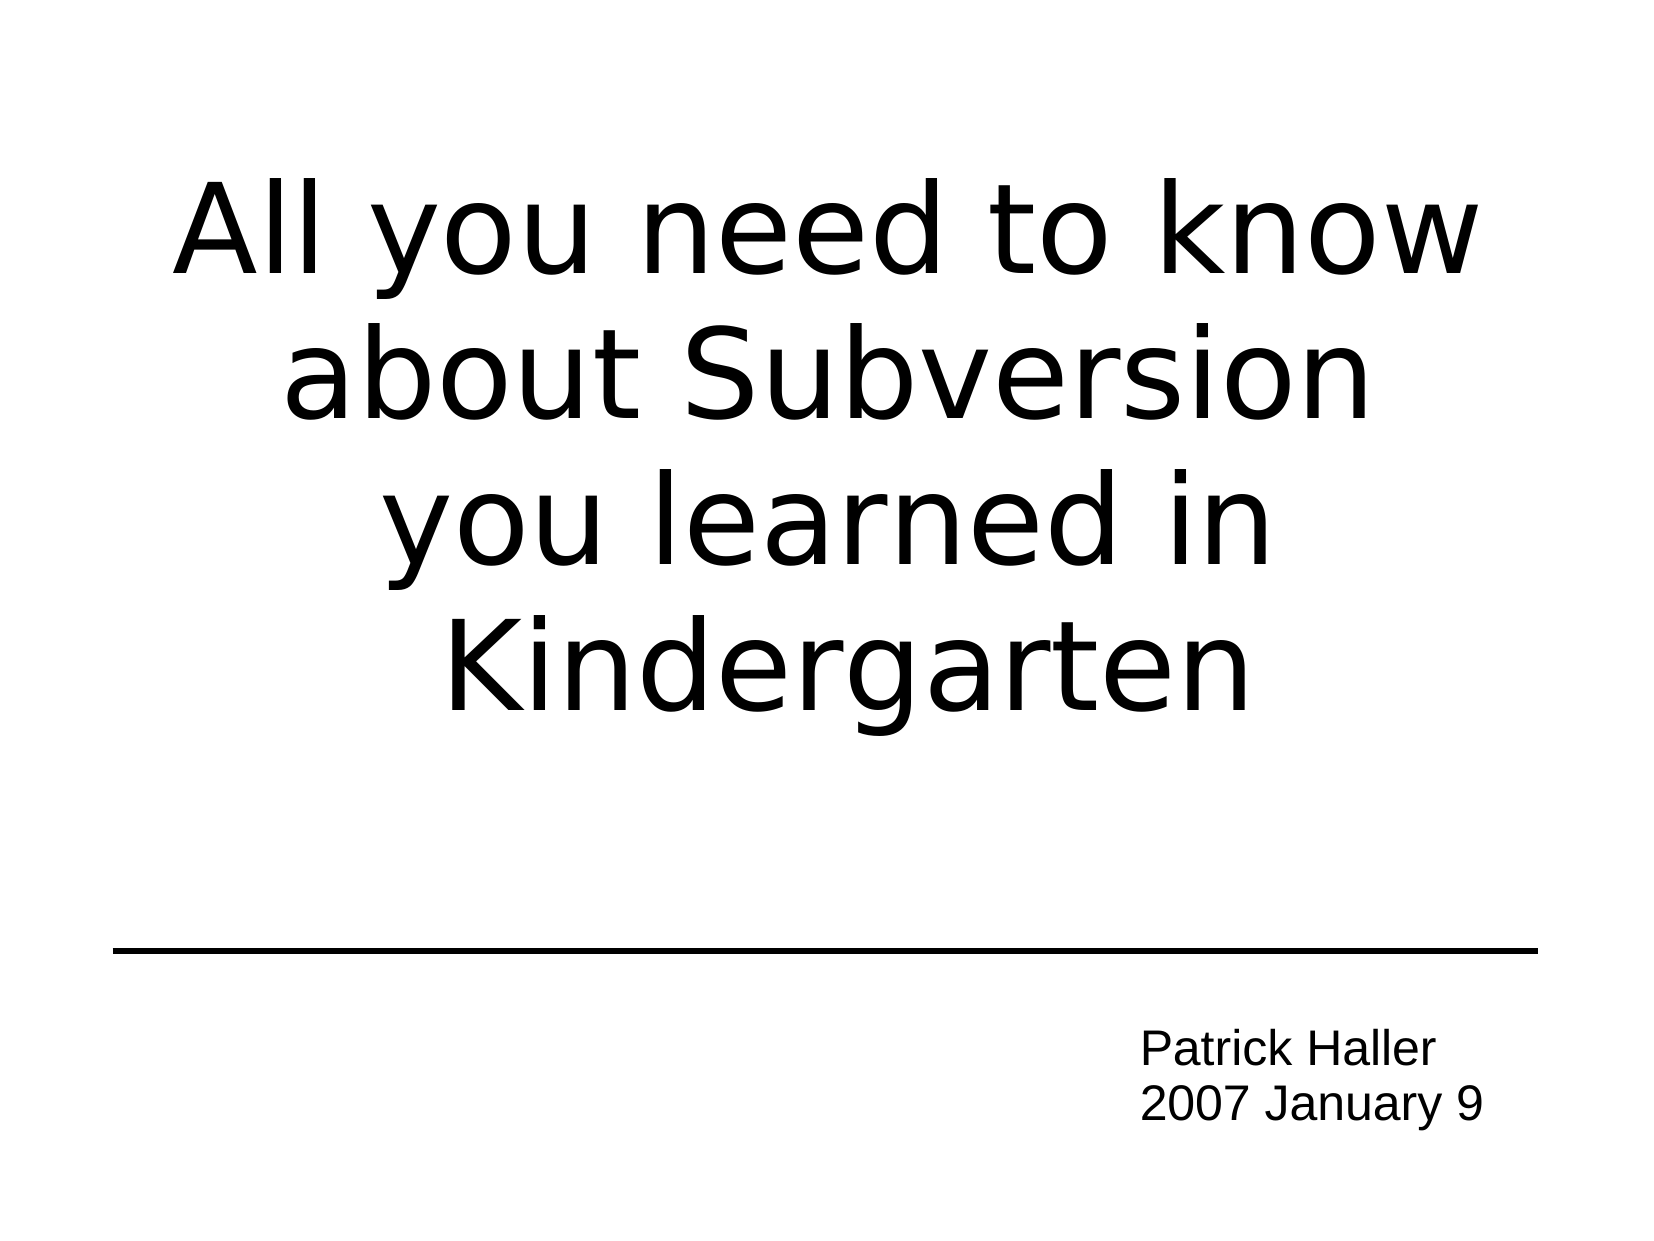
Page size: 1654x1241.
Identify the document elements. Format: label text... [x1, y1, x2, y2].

text_box Patrick Haller 2007 January 9 [1125, 1012, 1514, 1139]
text_box All you need to know about Subversion you learned in Kindergarten [157, 150, 1540, 747]
